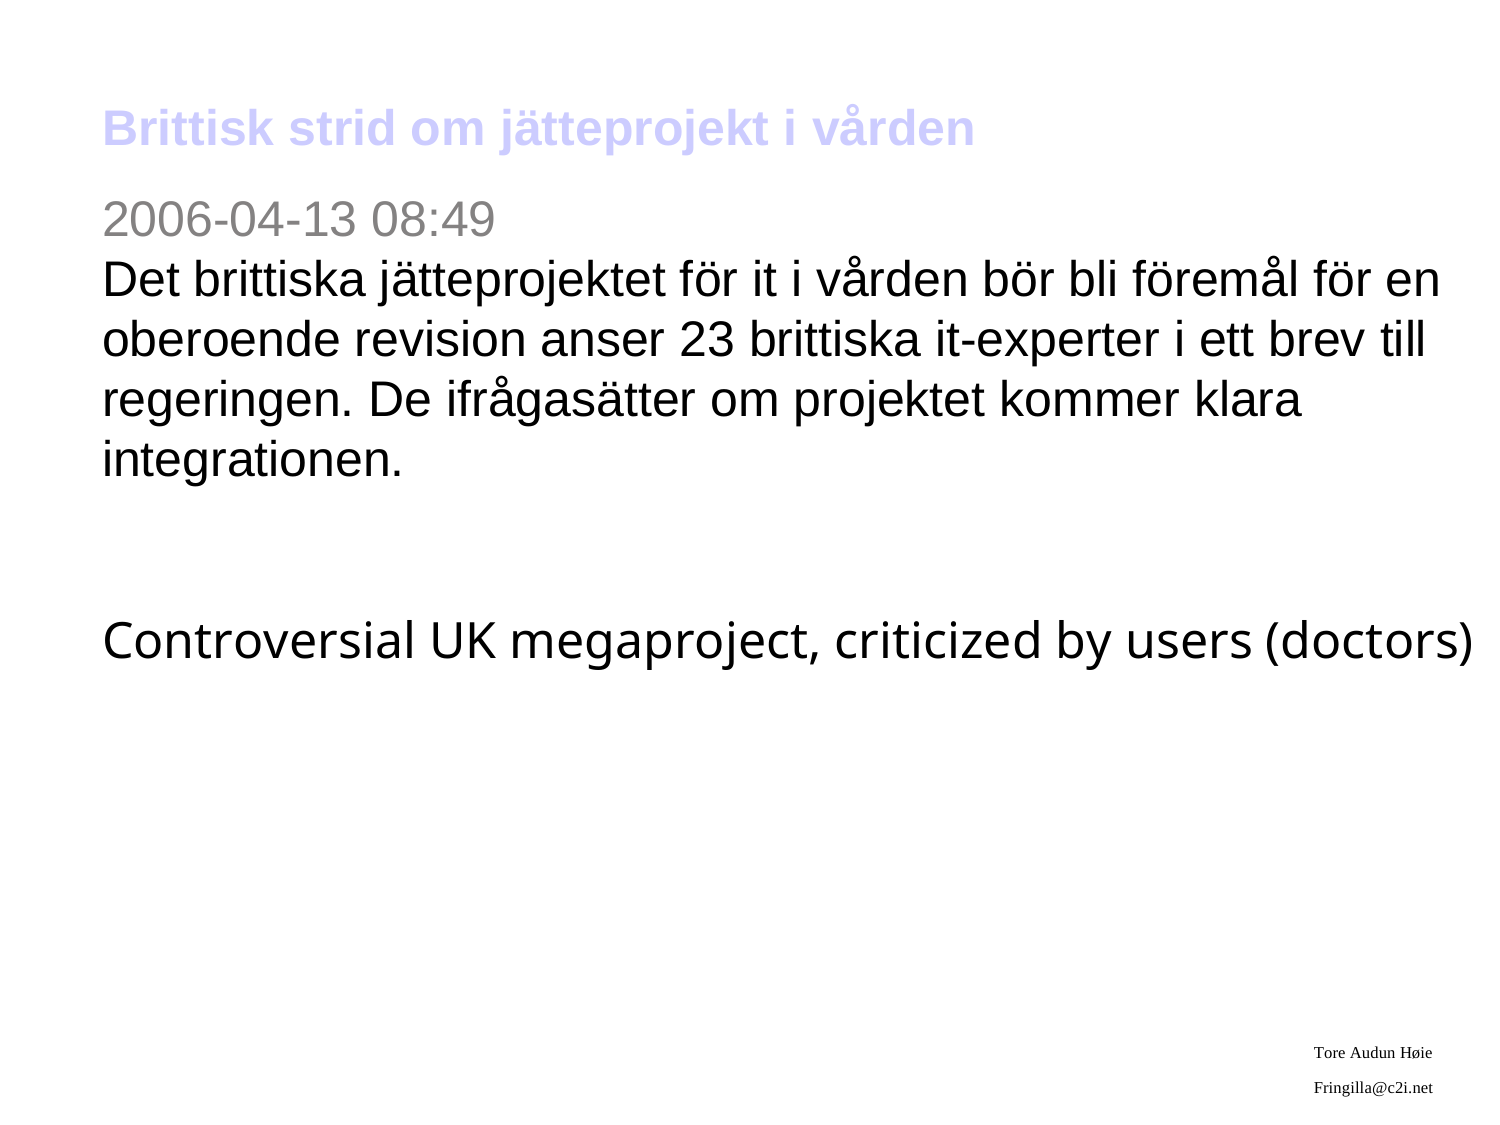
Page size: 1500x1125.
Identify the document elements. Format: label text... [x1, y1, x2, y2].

text_box Tore Audun Høie Fringilla@c2i.net [1299, 1034, 1500, 1106]
text_box Brittisk strid om jätteprojekt i vården 2006-04-13 08:49 Det brittiska jätteprojektet för it i vården bör bli föremål för en oberoende revision anser 23 brittiska it-experter i ett brev till regeringen. De ifrågasätter om projektet kommer klara integrationen. Controversial UK megaproject, criticized by users (doctors) [87, 87, 1500, 768]
